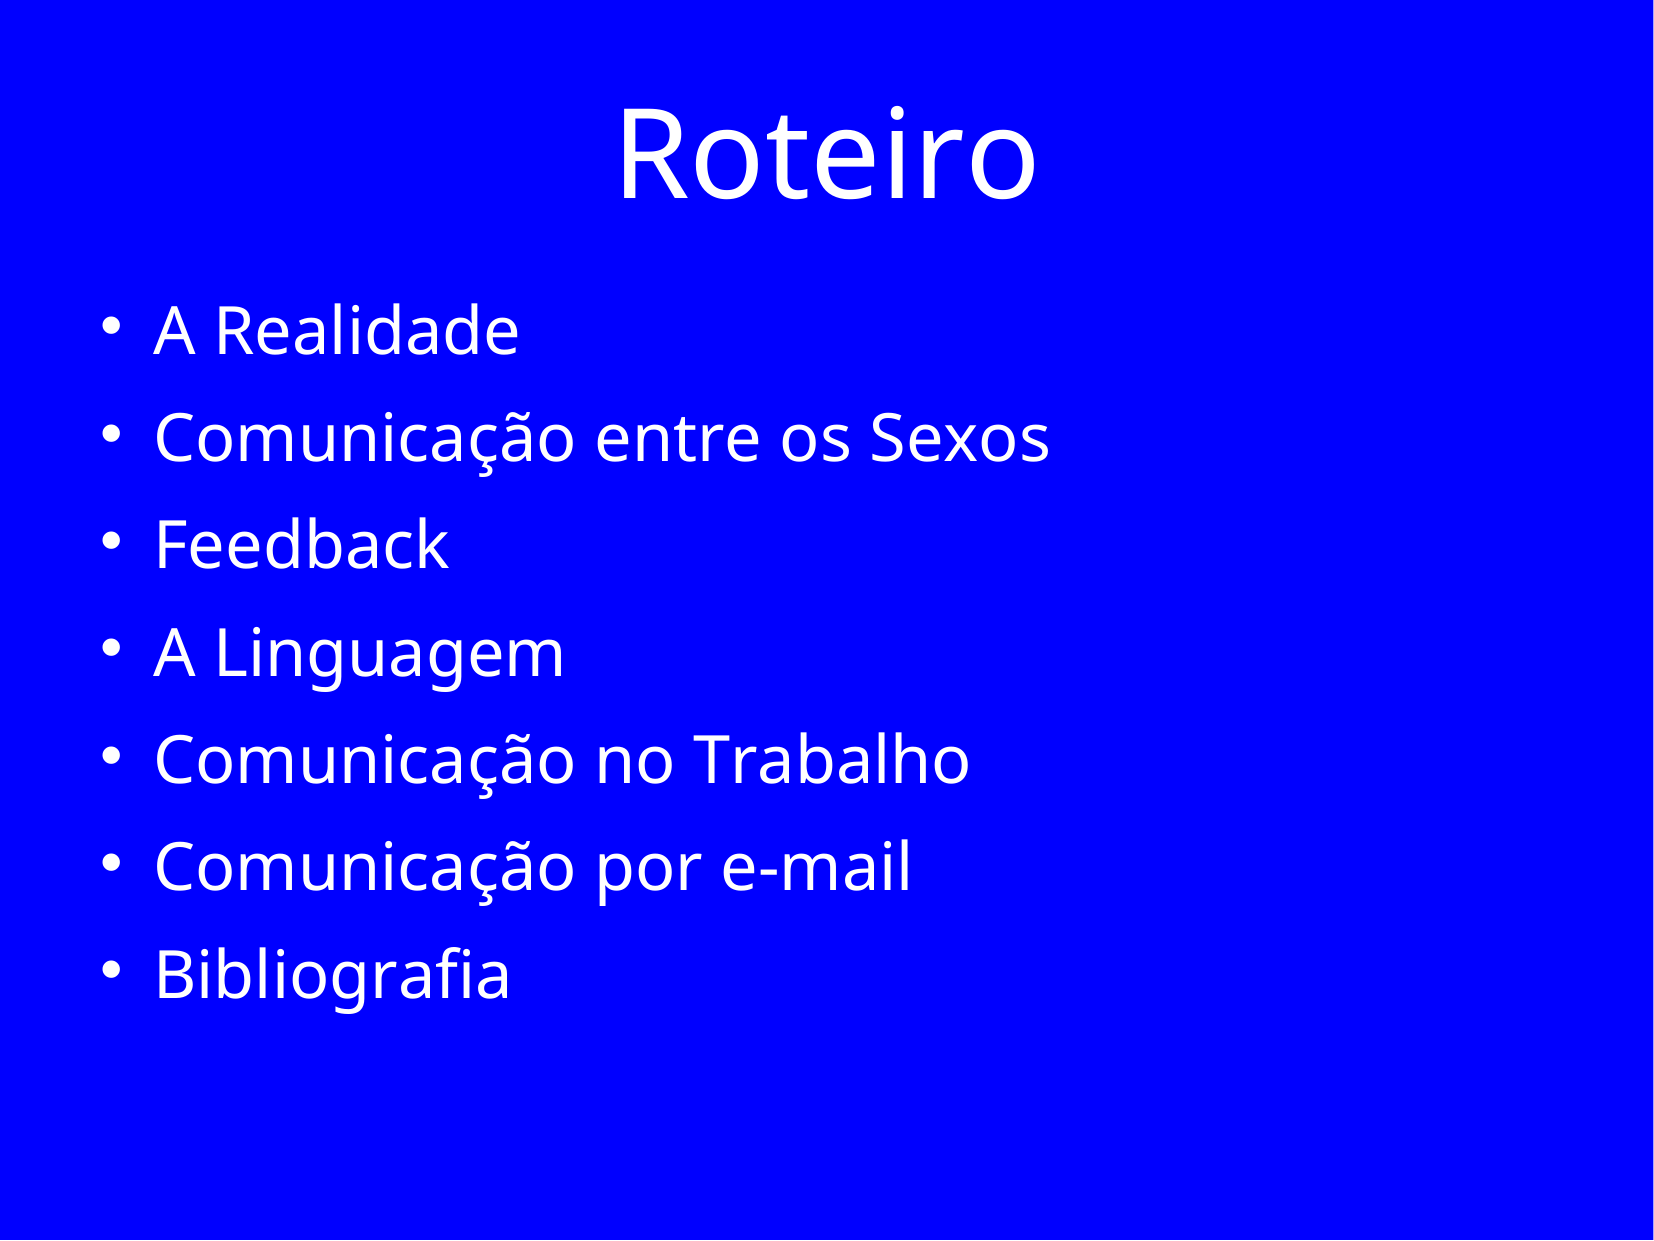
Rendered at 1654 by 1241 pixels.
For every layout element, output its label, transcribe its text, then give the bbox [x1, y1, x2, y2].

title Roteiro [82, 78, 1571, 228]
list A Realidade Comunicação entre os Sexos Feedback A Linguagem Comunicação no Trabalho Comunicação por e-mail Bibliografia [82, 290, 1571, 1109]
